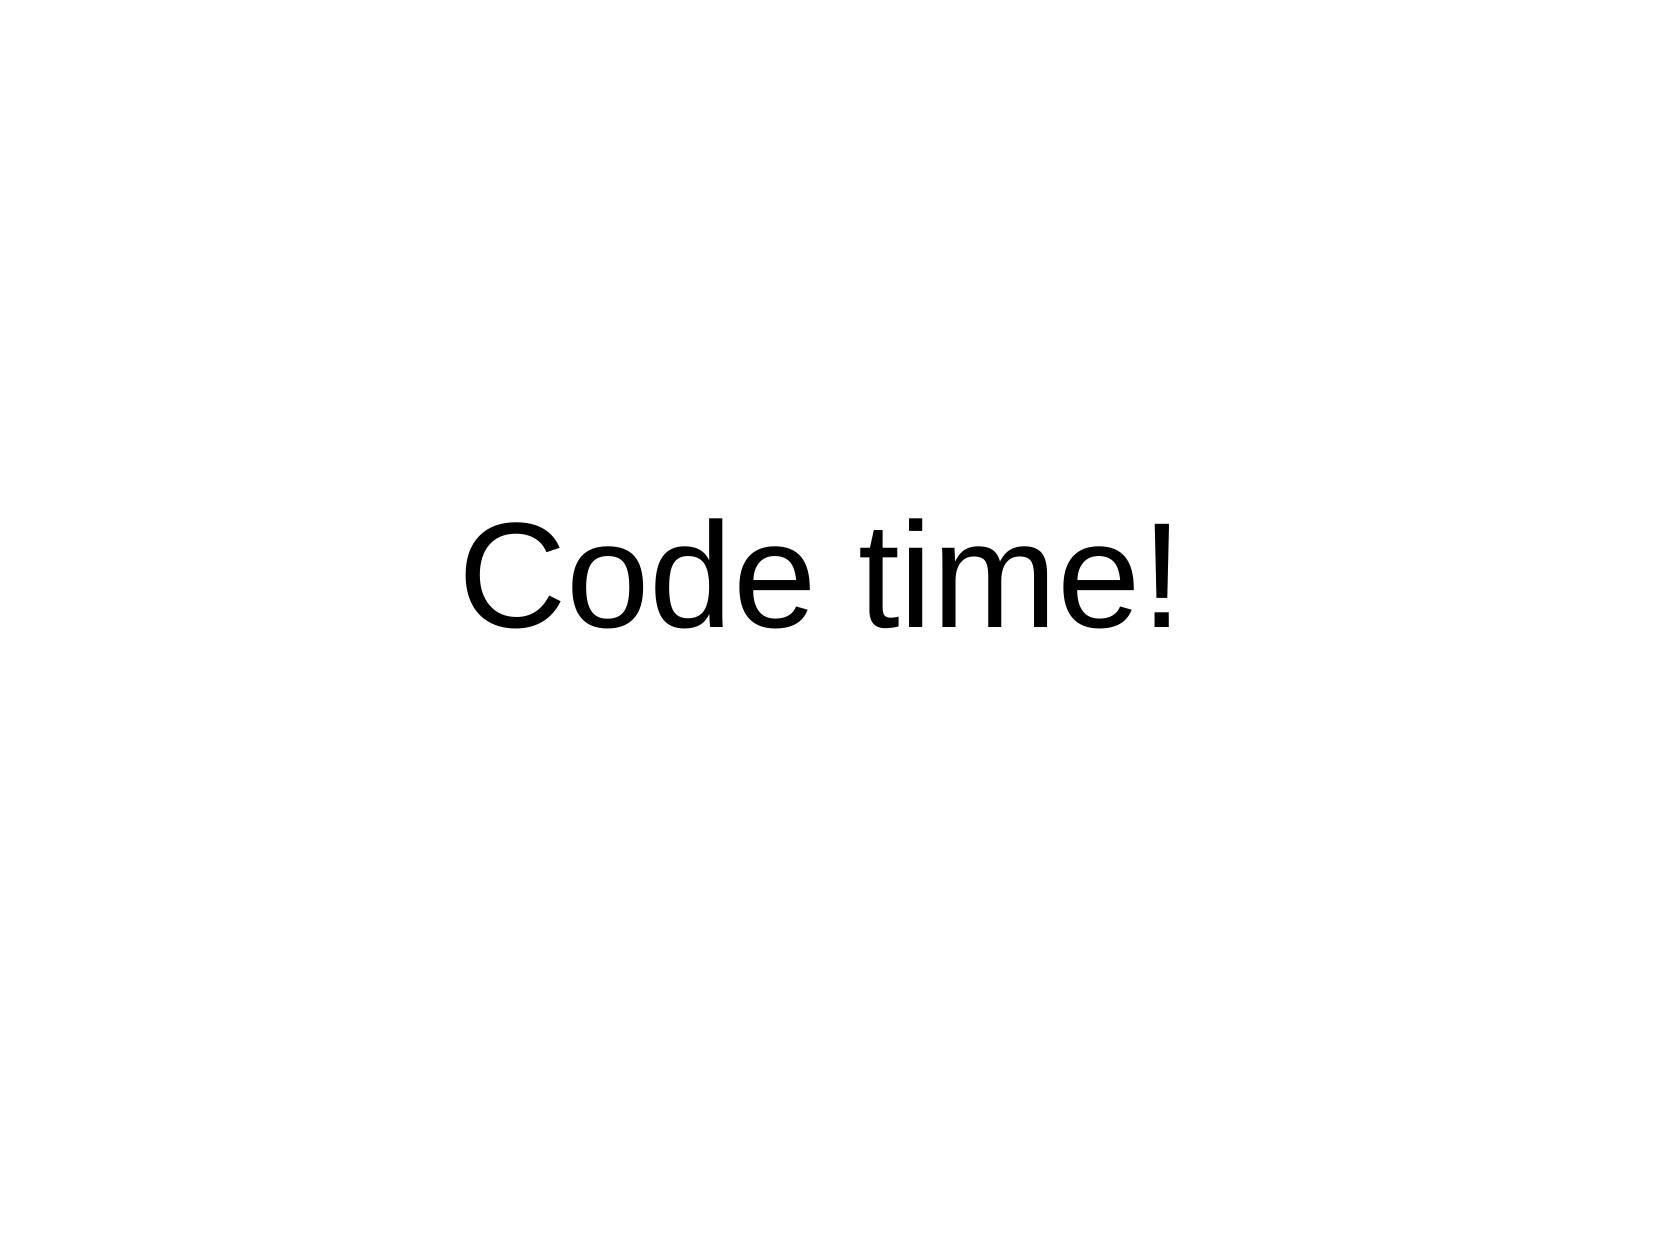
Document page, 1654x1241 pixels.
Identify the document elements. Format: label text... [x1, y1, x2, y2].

title Code time! [76, 472, 1565, 680]
